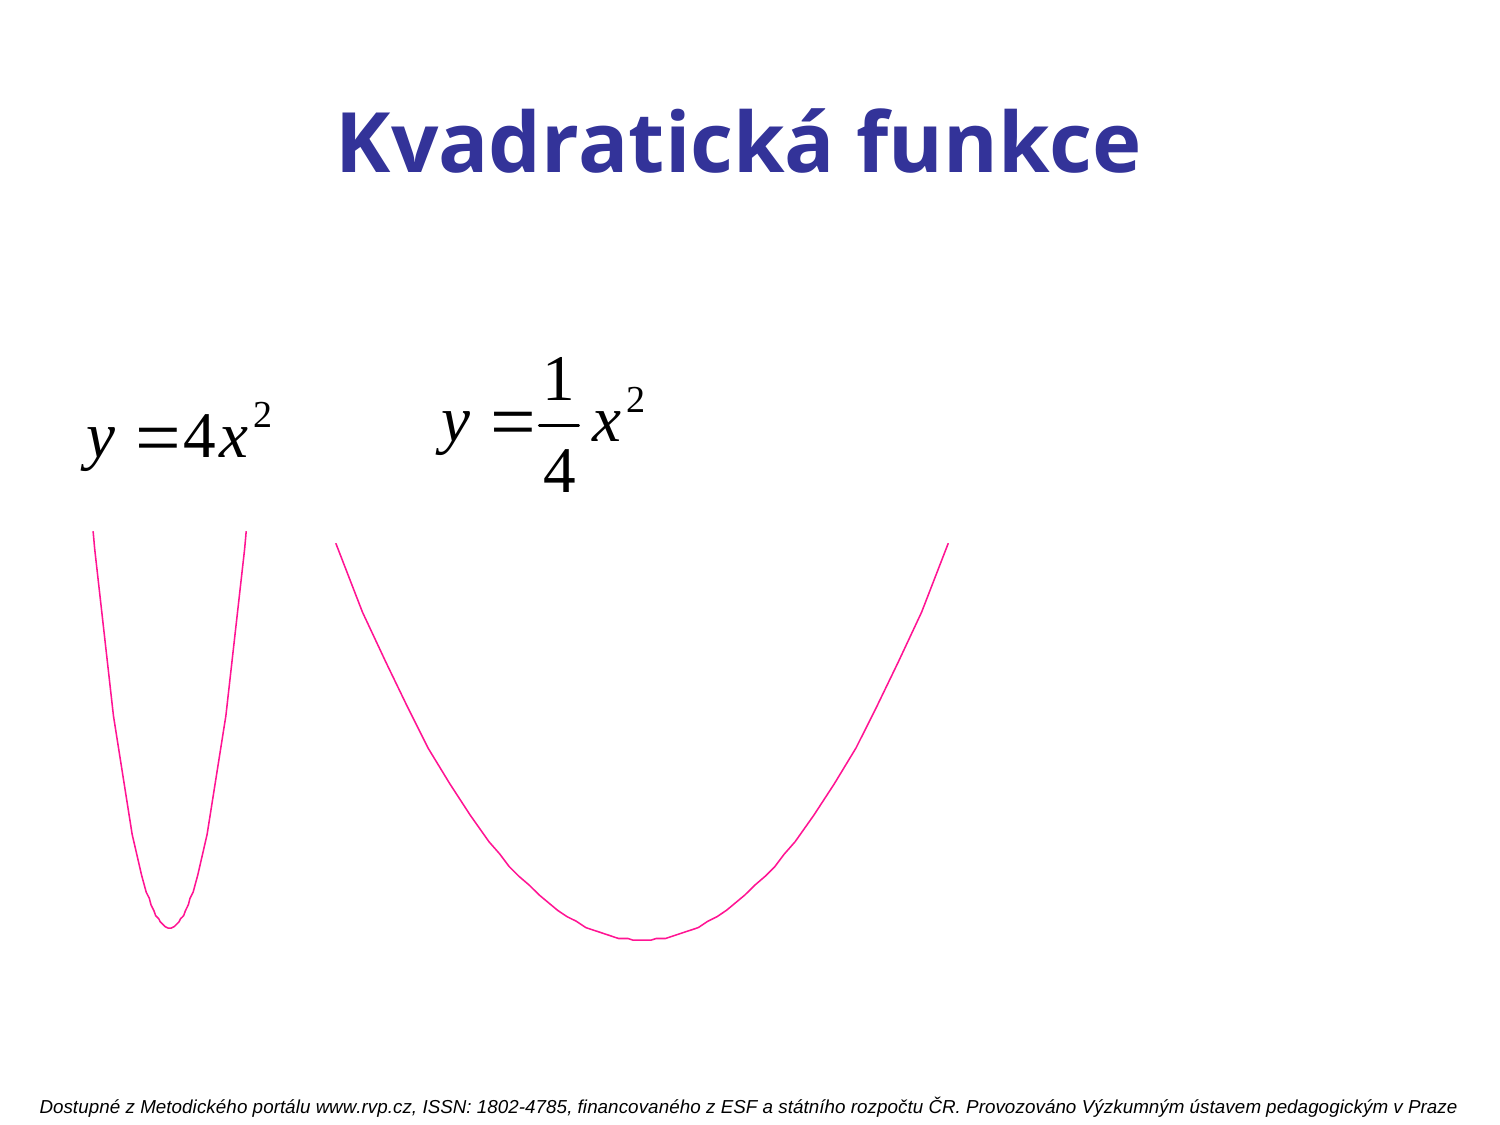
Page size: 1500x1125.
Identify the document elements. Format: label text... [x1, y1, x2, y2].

text_box Dostupné z Metodického portálu www.rvp.cz, ISSN: 1802-4785, financovaného z ESF a státního rozpočtu ČR. Provozováno Výzkumným ústavem pedagogickým v Praze [24, 1087, 1477, 1125]
chart [70, 386, 283, 485]
chart [425, 338, 660, 507]
text_box Kvadratická funkce [75, 45, 1426, 233]
picture [0, 531, 1094, 1094]
